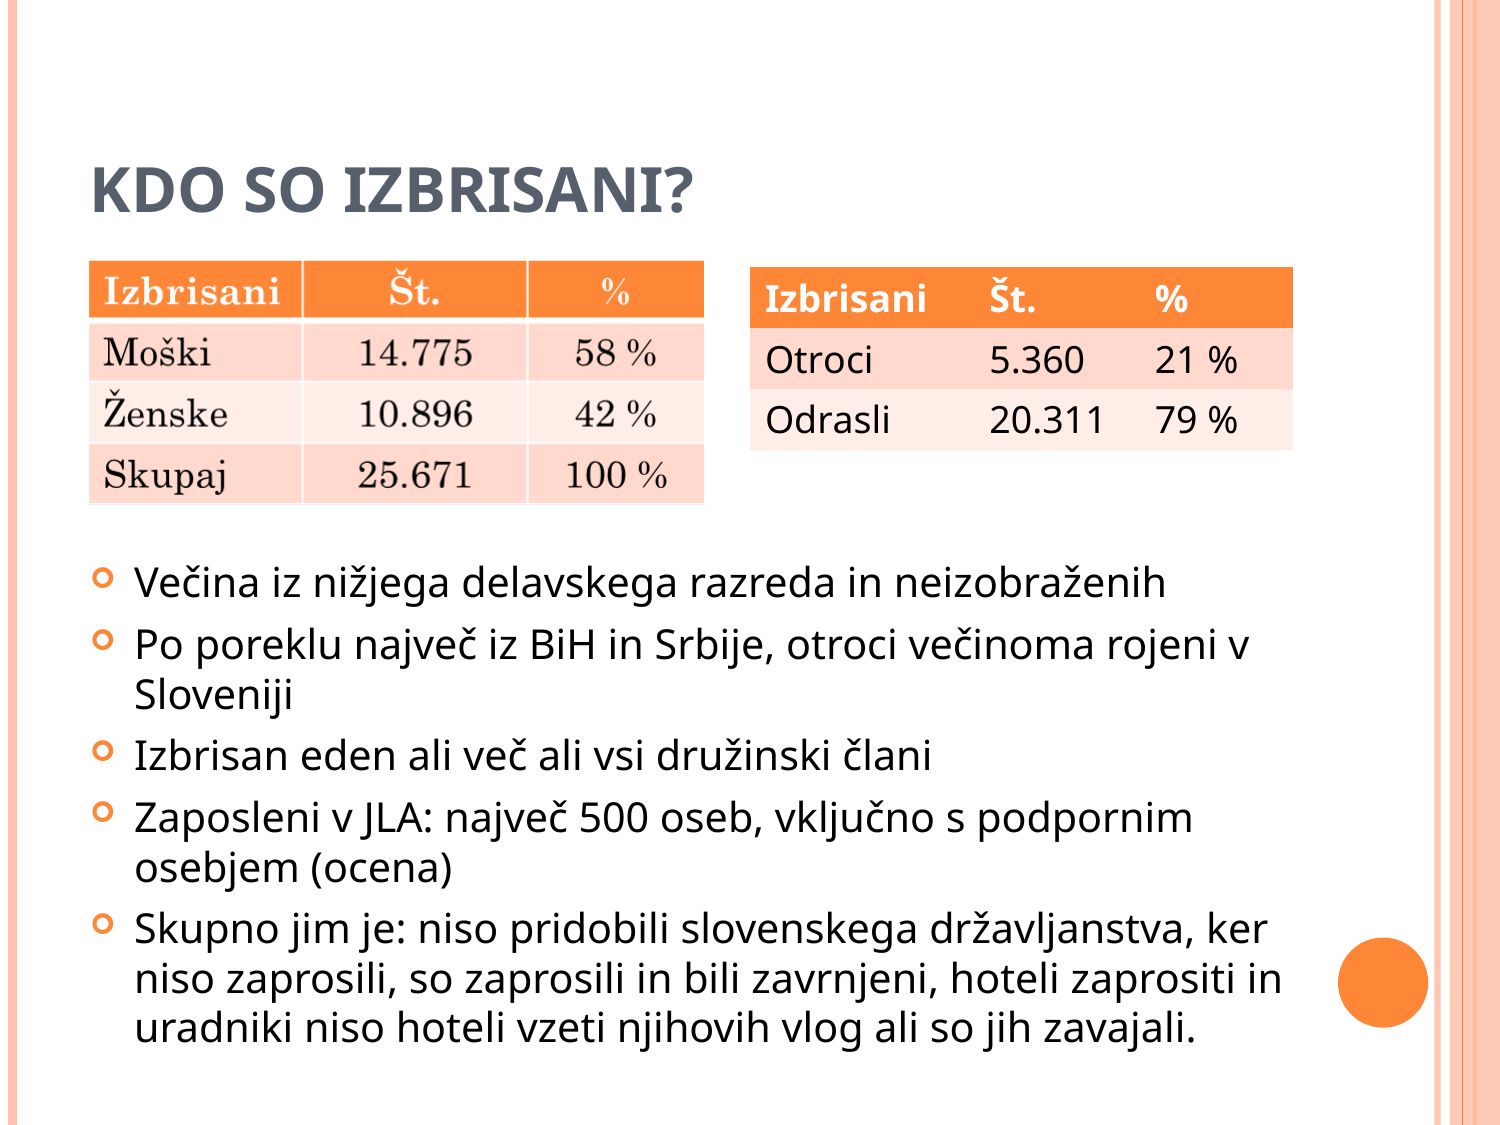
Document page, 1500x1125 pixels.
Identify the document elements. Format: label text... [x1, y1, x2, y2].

picture [88, 255, 705, 519]
table_cell Odrasli [750, 389, 974, 450]
table_header % [1140, 267, 1293, 328]
title KDO SO IZBRISANI? [74, 44, 1300, 233]
table_cell 79 % [1140, 389, 1293, 450]
table_header Št. [974, 267, 1140, 328]
table_header Izbrisani [750, 267, 974, 328]
list Večina iz nižjega delavskega razreda in neizobraženih Po poreklu največ iz BiH in Srbije, otroci večinoma rojeni v Sloveniji Izbrisan eden ali več ali vsi družinski člani Zaposleni v JLA: največ 500 oseb, vključno s podpornim osebjem (ocena) Skupno jim je: niso pridobili slovenskega državljanstva, ker niso zaprosili, so zaprosili in bili zavrnjeni, hoteli zaprositi in uradniki niso hoteli vzeti njihovih vlog ali so jih zavajali. [74, 262, 1300, 1068]
table_cell Otroci [750, 328, 974, 389]
table_cell 20.311 [974, 389, 1140, 450]
table_cell 21 % [1140, 328, 1293, 389]
table_cell 5.360 [974, 328, 1140, 389]
